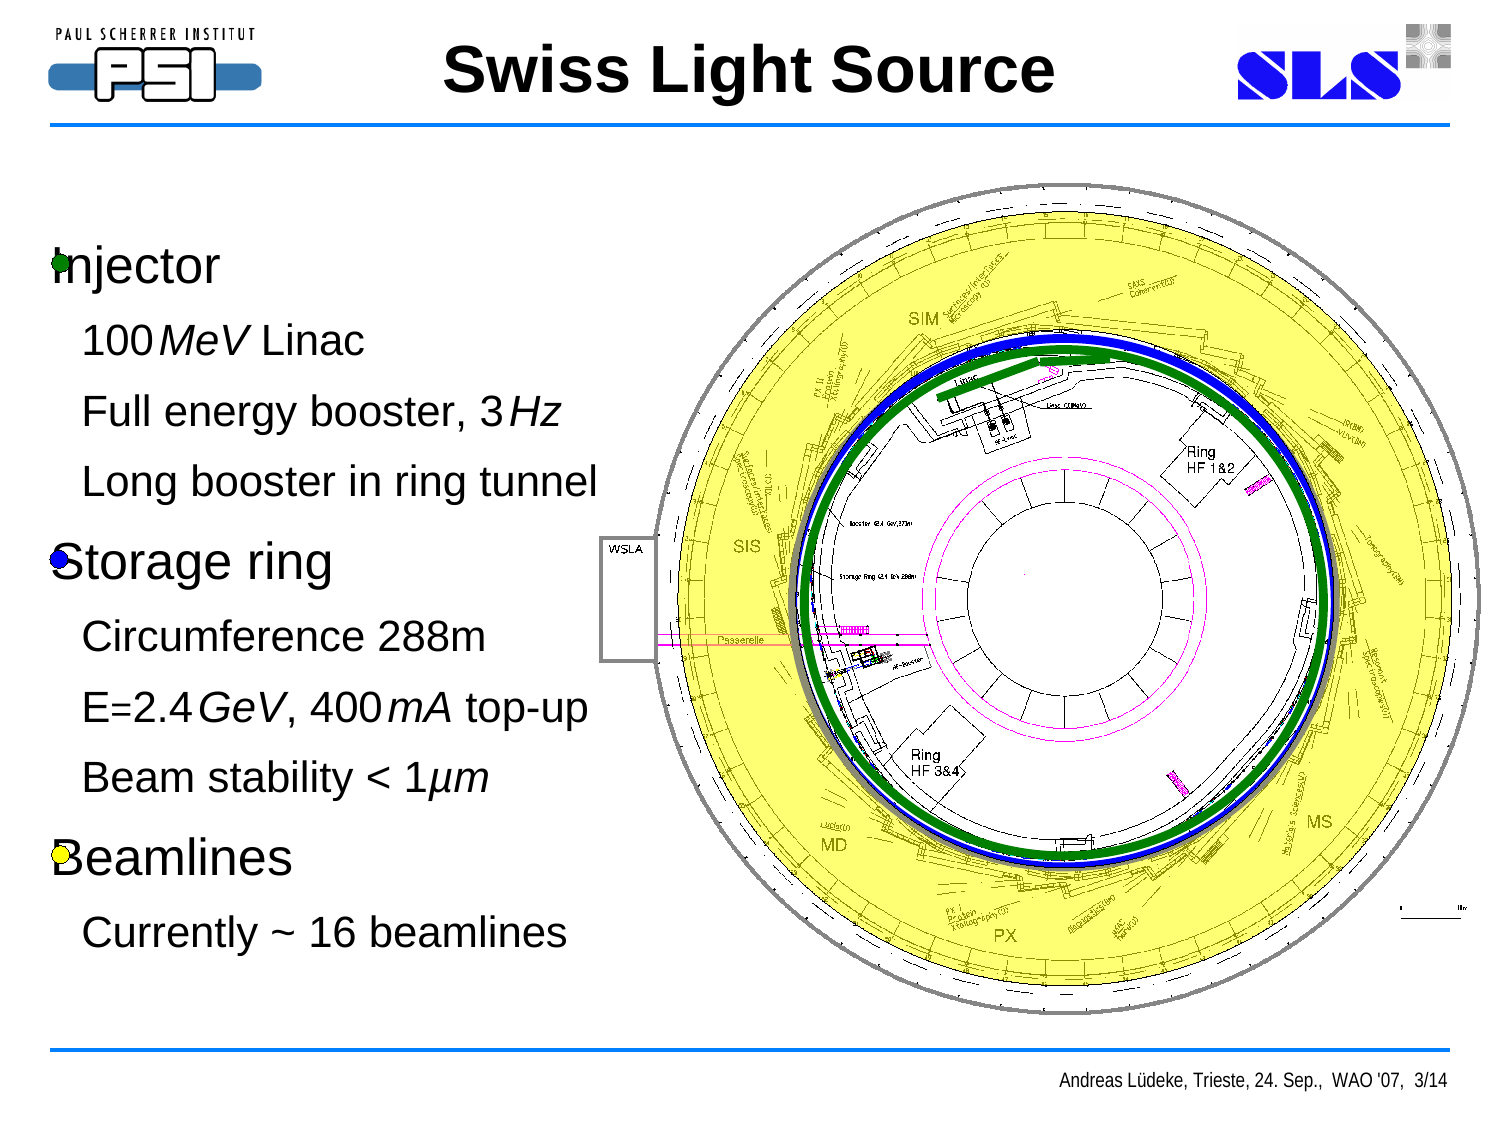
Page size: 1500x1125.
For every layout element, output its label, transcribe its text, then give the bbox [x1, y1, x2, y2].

list Injector 100 MeV Linac Full energy booster, 3 Hz Long booster in ring tunnel Storage ring Circumference 288m E=2.4 GeV, 400 mA top-up Beam stability < 1µm Beamlines Currently ~ 16 beamlines [50, 236, 648, 1013]
text_box [49, 550, 69, 569]
title Swiss Light Source [50, 25, 1450, 113]
picture [1237, 24, 1451, 100]
picture [597, 179, 1484, 1016]
text_box [51, 253, 70, 273]
picture [37, 12, 276, 113]
text_box [677, 211, 1452, 986]
text_box [51, 845, 70, 864]
